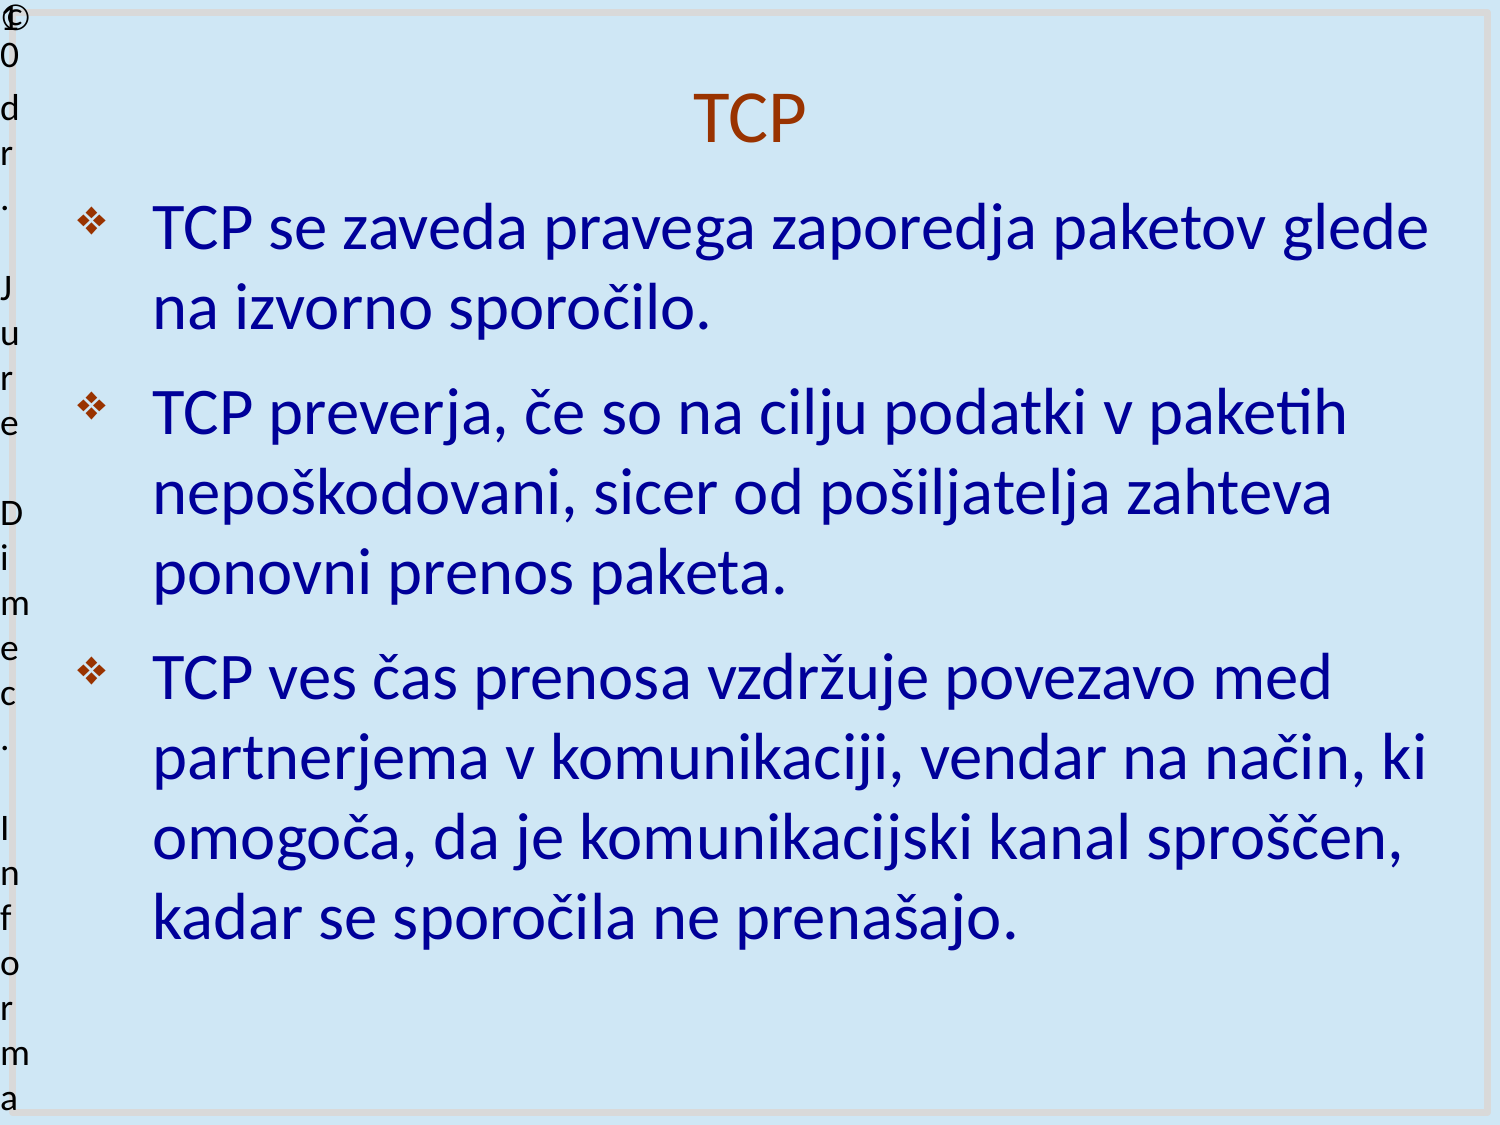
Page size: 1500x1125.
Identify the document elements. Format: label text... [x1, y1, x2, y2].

list TCP se zaveda pravega zaporedja paketov glede na izvorno sporočilo. TCP preverja, če so na cilju podatki v paketih nepoškodovani, sicer od pošiljatelja zahteva ponovni prenos paketa. TCP ves čas prenosa vzdržuje povezavo med partnerjema v komunikaciji, vendar na način, ki omogoča, da je komunikacijski kanal sproščen, kadar se sporočila ne prenašajo. [62, 174, 1463, 1000]
title TCP [112, 50, 1388, 174]
